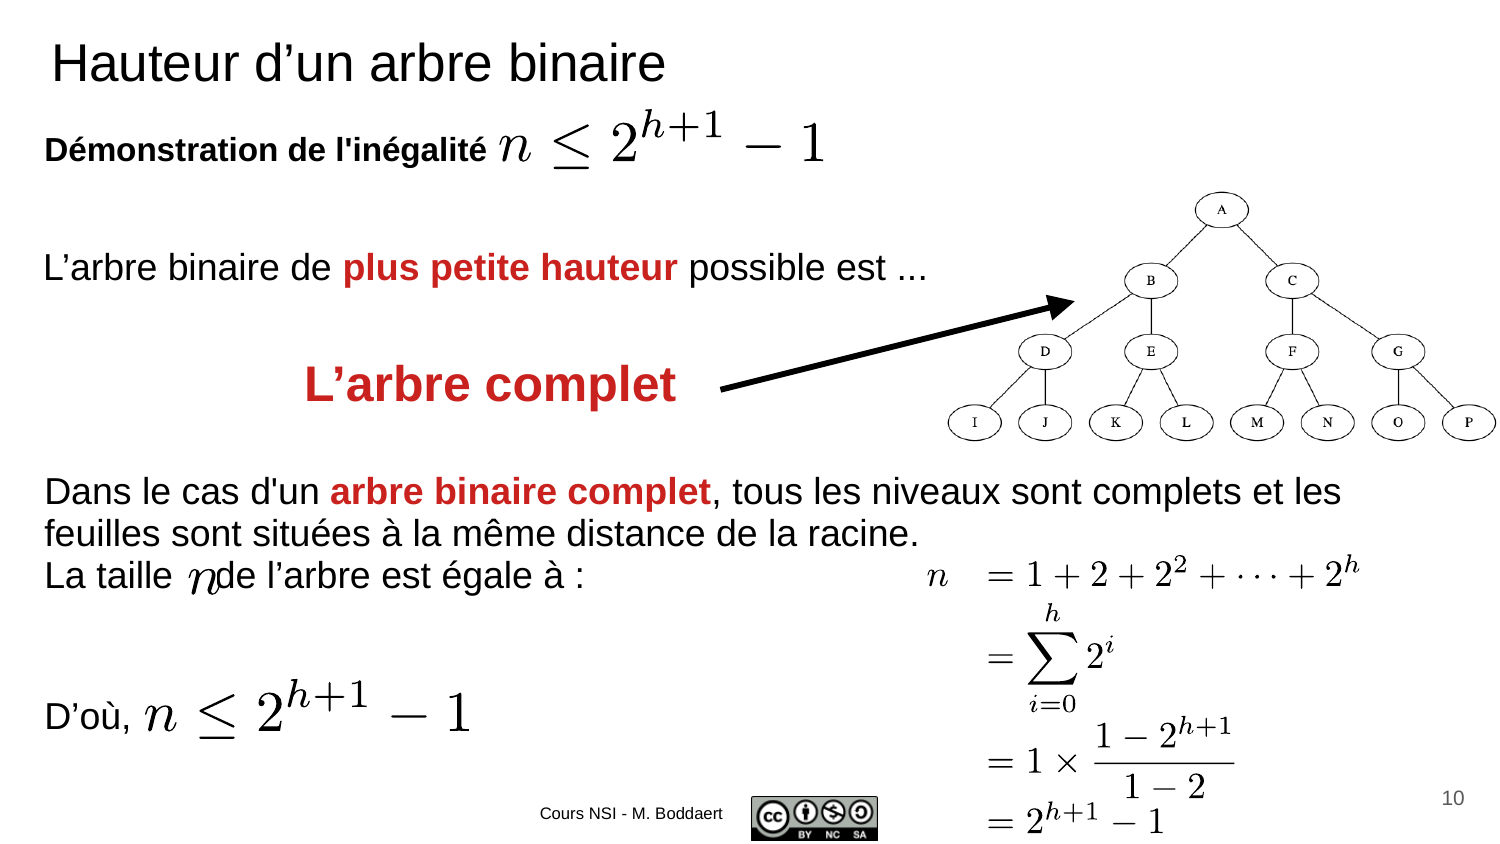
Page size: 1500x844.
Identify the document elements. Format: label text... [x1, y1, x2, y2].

text_box D’où, [29, 688, 162, 747]
title Hauteur d’un arbre binaire [51, 13, 1449, 108]
picture [944, 188, 1499, 444]
text_box Démonstration de l'inégalité [29, 120, 1477, 207]
picture [751, 796, 878, 841]
text_box [145, 678, 469, 739]
text_box [499, 109, 824, 170]
text_box [927, 554, 1360, 834]
text_box L’arbre complet [289, 348, 694, 422]
text_box Dans le cas d'un arbre binaire complet, tous les niveaux sont complets et les feuilles sont situées à la même distance de la racine. La taille de l’arbre est égale à : [29, 462, 1477, 609]
text_box [188, 568, 220, 595]
slide_number <numéro> [1389, 764, 1480, 830]
text_box L’arbre binaire de plus petite hauteur possible est ... [28, 239, 1004, 298]
